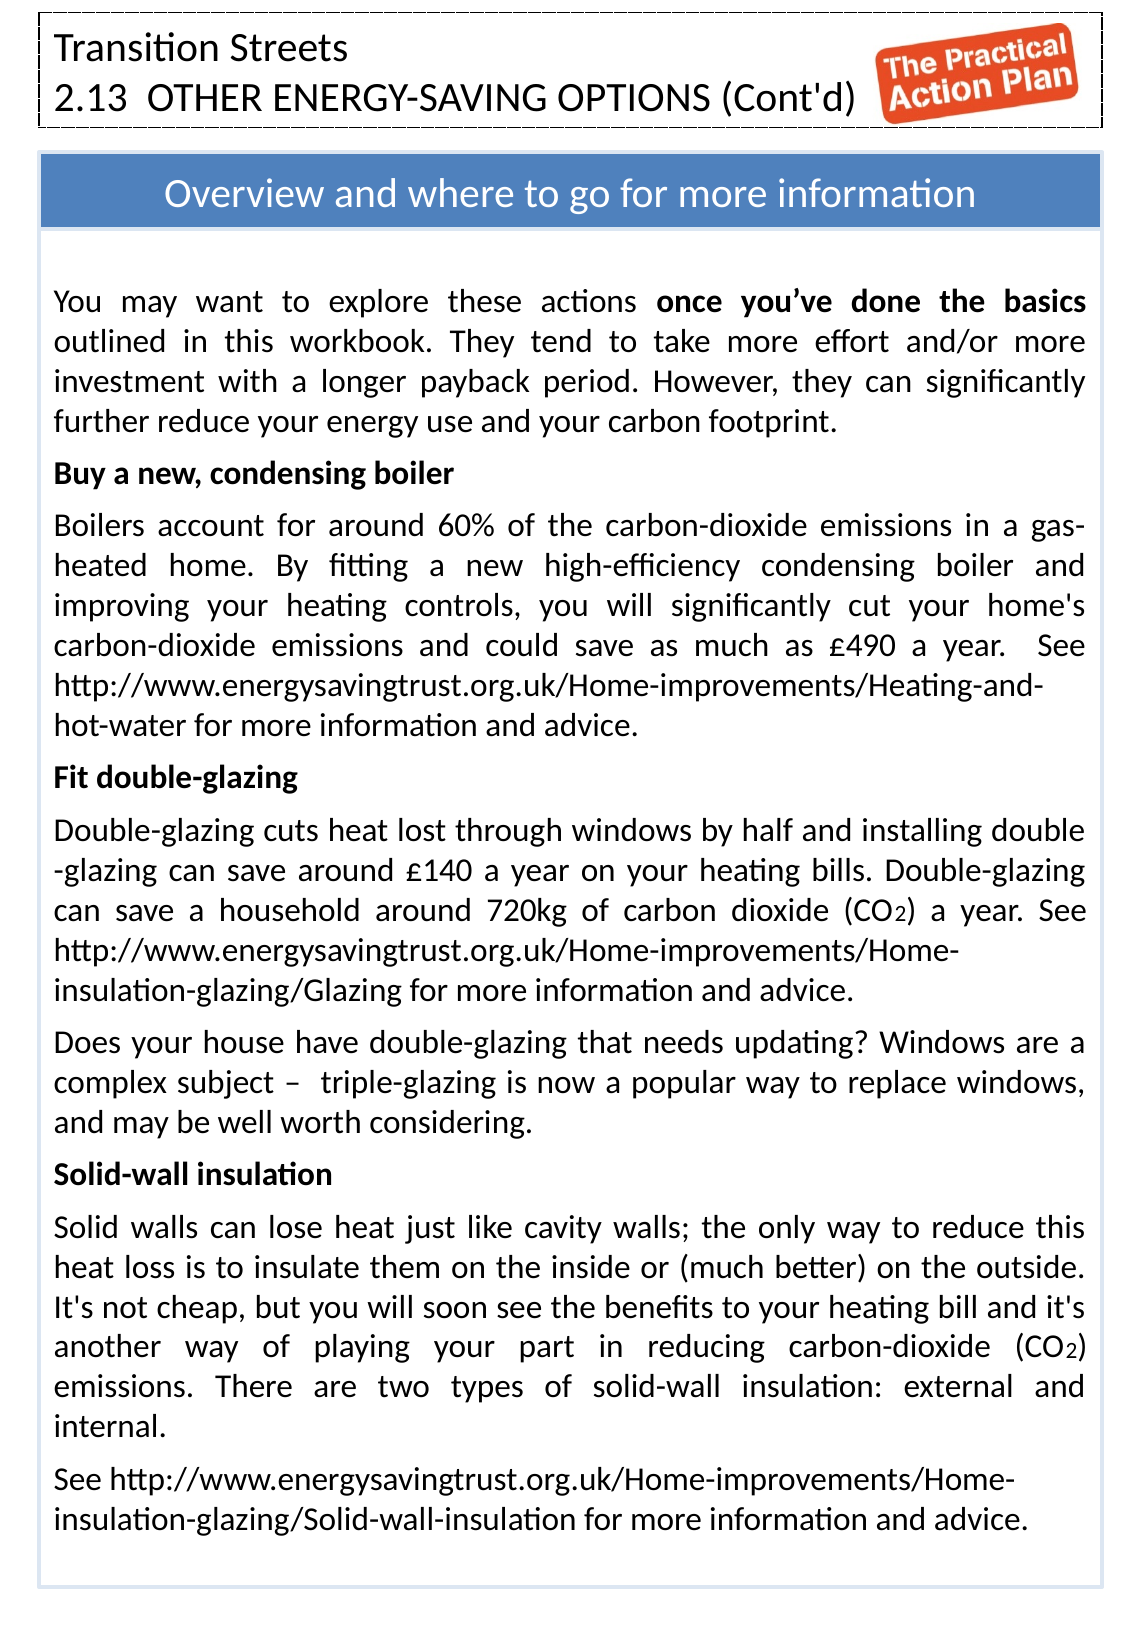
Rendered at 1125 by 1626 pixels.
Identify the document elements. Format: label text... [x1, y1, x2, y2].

text_box Overview and where to go for more information [38, 152, 1102, 230]
text_box You may want to explore these actions once you’ve done the basics outlined in this workbook. They tend to take more effort and/or more investment with a longer payback period. However, they can significantly further reduce your energy use and your carbon footprint. Buy a new, condensing boiler Boilers account for around 60% of the carbon-dioxide emissions in a gas- heated home. By fitting a new high-efficiency condensing boiler and improving your heating controls, you will significantly cut your home's carbon-dioxide emissions and could save as much as £490 a year. See http://www.energysavingtrust.org.uk/Home-improvements/Heating-and-hot-water for more information and advice. Fit double-glazing Double-glazing cuts heat lost through windows by half and installing double -glazing can save around £140 a year on your heating bills. Double-glazing can save a household around 720kg of carbon dioxide (CO2) a year. See http://www.energysavingtrust.org.uk/Home-improvements/Home-insulation-glazing/Glazing for more information and advice. Does your house have double-glazing that needs updating? Windows are a complex subject – triple-glazing is now a popular way to replace windows, and may be well worth considering. Solid-wall insulation Solid walls can lose heat just like cavity walls; the only way to reduce this heat loss is to insulate them on the inside or (much better) on the outside. It's not cheap, but you will soon see the benefits to your heating bill and it's another way of playing your part in reducing carbon-dioxide (CO2) emissions. There are two types of solid-wall insulation: external and internal. See http://www.energysavingtrust.org.uk/Home-improvements/Home-insulation-glazing/Solid-wall-insulation for more information and advice. [38, 230, 1102, 1587]
text_box Transition Streets 2.13 OTHER ENERGY-SAVING OPTIONS (Cont'd) [38, 12, 1102, 128]
